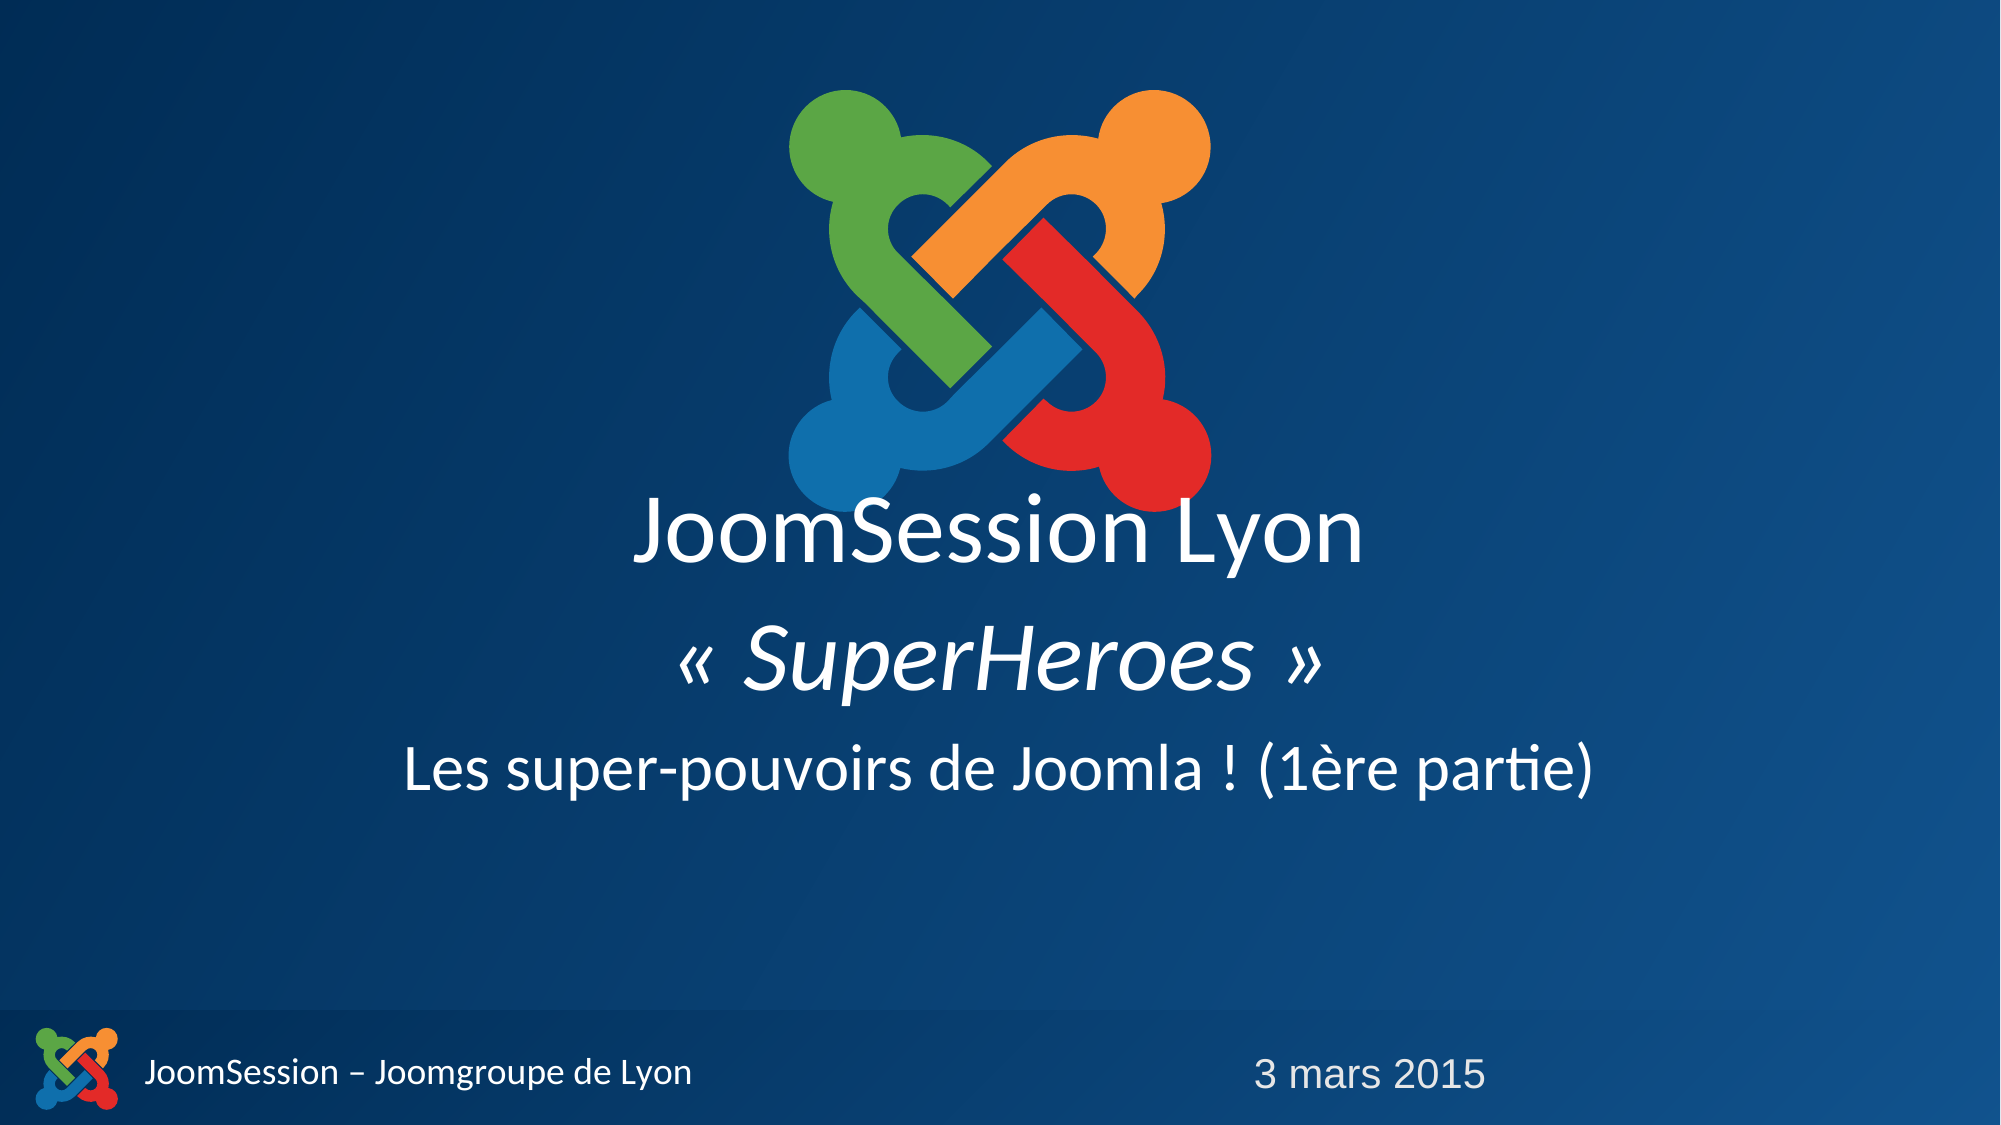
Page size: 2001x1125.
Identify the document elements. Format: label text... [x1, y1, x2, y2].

subtitle JoomSession Lyon « SuperHeroes » Les super-pouvoirs de Joomla ! (1ère partie) [137, 59, 1863, 952]
